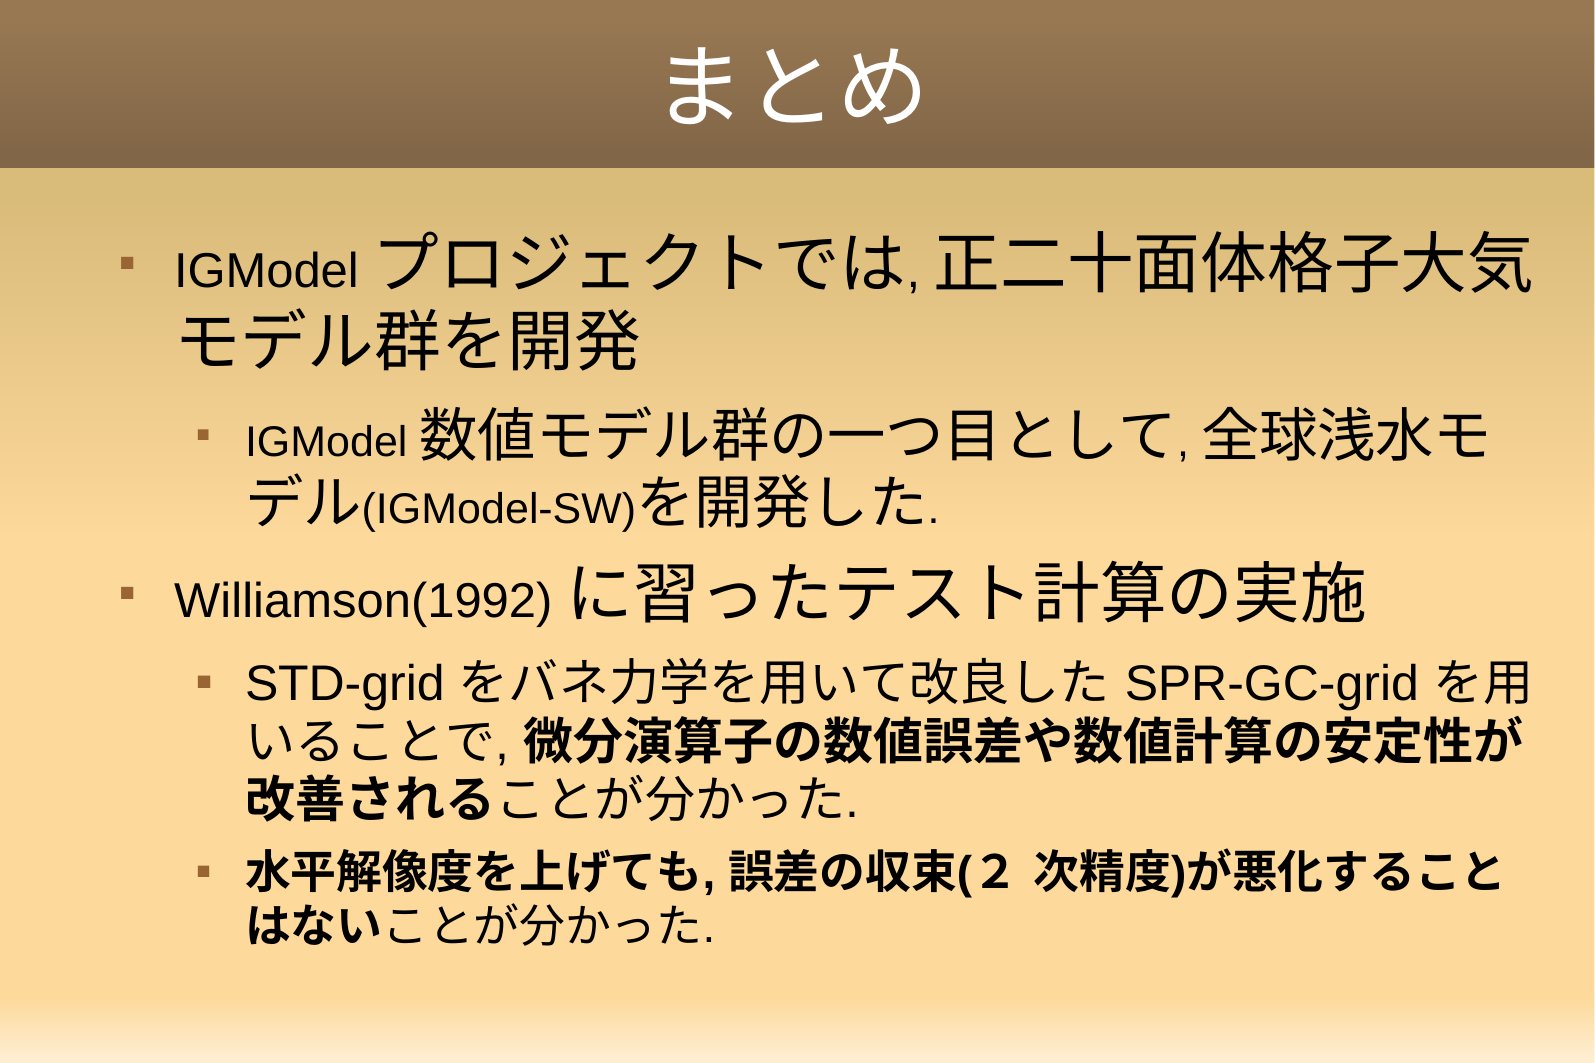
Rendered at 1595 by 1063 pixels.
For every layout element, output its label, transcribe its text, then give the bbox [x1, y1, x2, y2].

picture [0, 0, 1595, 1063]
list IGModel プロジェクトでは, 正二十面体格子大気モデル群を開発 IGModel 数値モデル群の一つ目として, 全球浅水モデル(IGModel-SW)を開発した. Williamson(1992) に習ったテスト計算の実施 STD-grid をバネ力学を用いて改良した SPR-GC-grid を用いることで, 微分演算子の数値誤差や数値計算の安定性が改善されることが分かった. 水平解像度を上げても, 誤差の収束(２ 次精度)が悪化することはないことが分かった. [103, 225, 1539, 954]
title まとめ [74, 0, 1510, 178]
